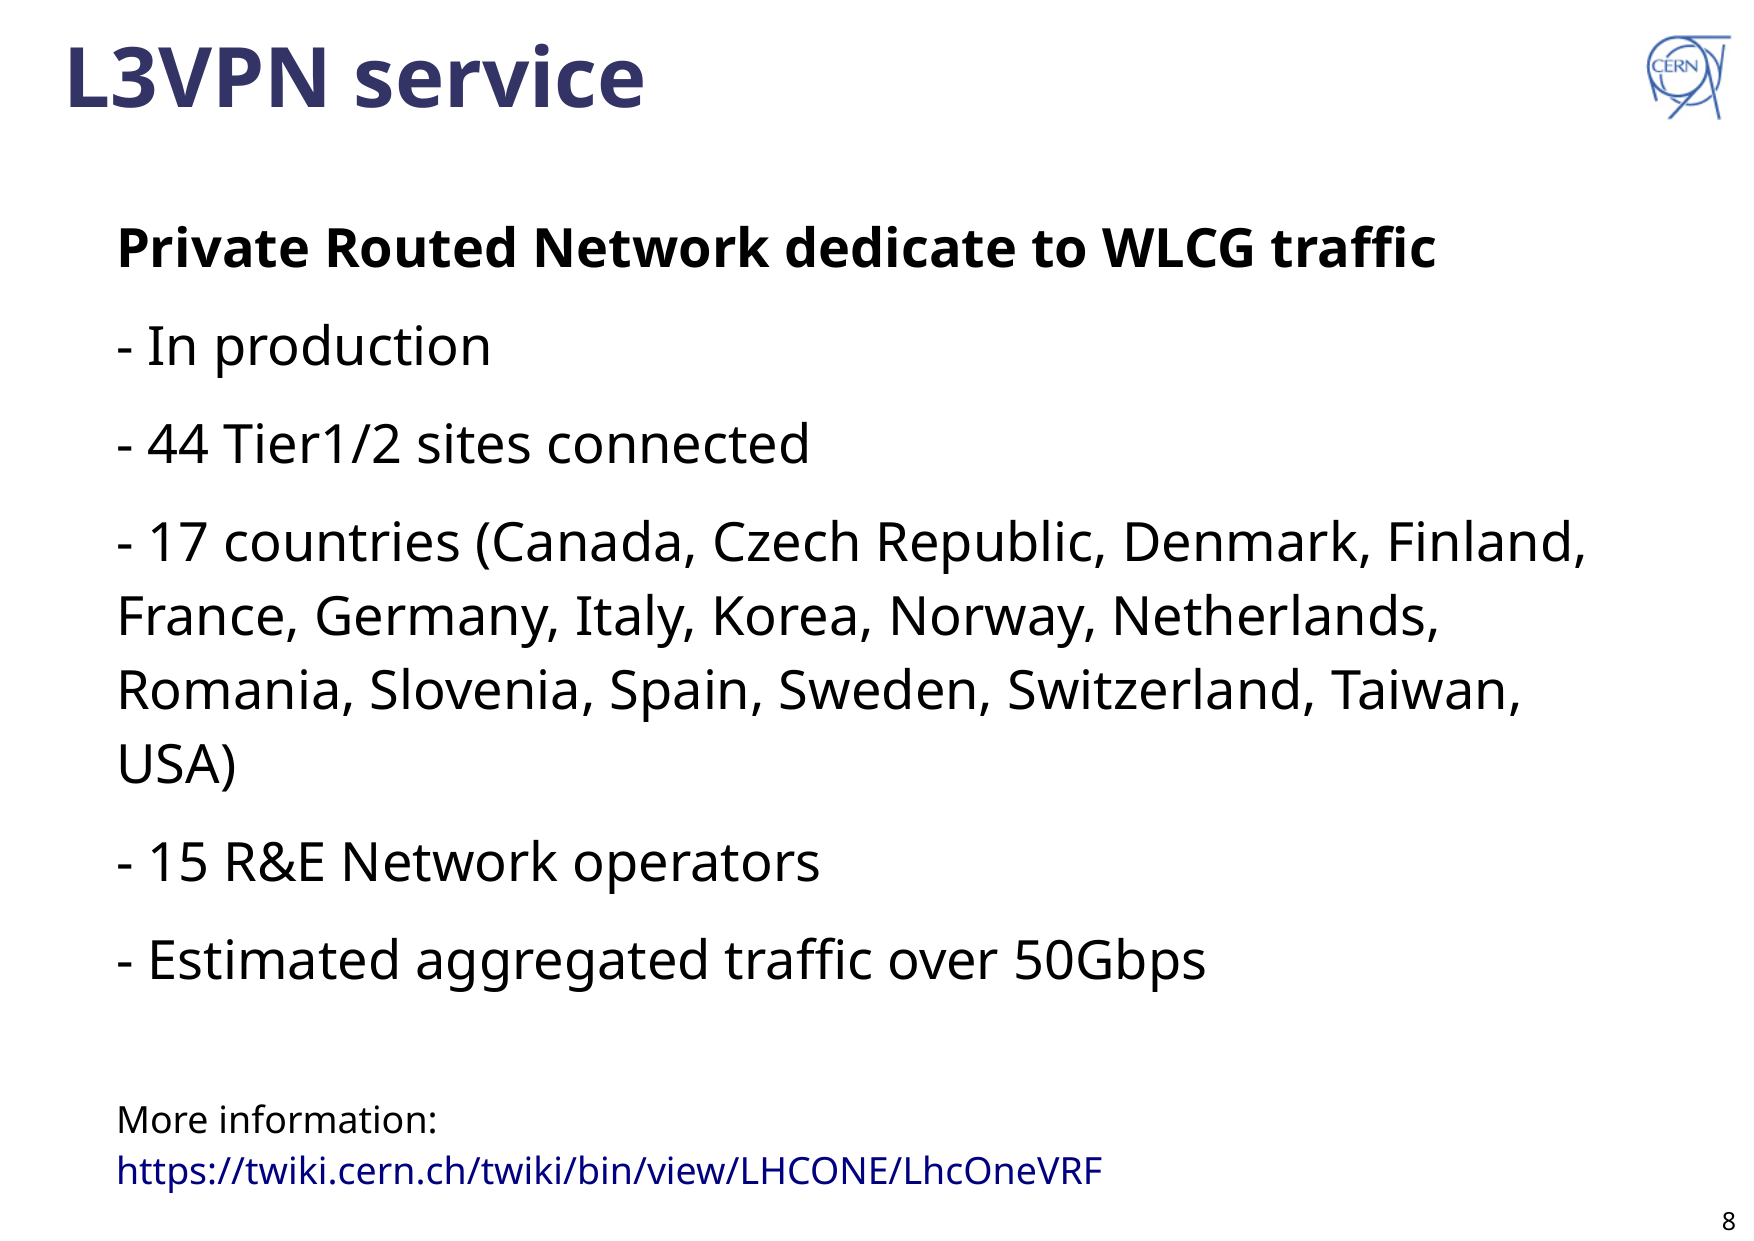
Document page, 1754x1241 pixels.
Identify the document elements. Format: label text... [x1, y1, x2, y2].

text_box Private Routed Network dedicate to WLCG traffic - In production - 44 Tier1/2 sites connected - 17 countries (Canada, Czech Republic, Denmark, Finland, France, Germany, Italy, Korea, Norway, Netherlands, Romania, Slovenia, Spain, Sweden, Switzerland, Taiwan, USA) - 15 R&E Network operators - Estimated aggregated traffic over 50Gbps More information: https://twiki.cern.ch/twiki/bin/view/LHCONE/LhcOneVRF [101, 202, 1654, 1212]
picture [1646, 34, 1732, 120]
title L3VPN service [63, 0, 1621, 166]
